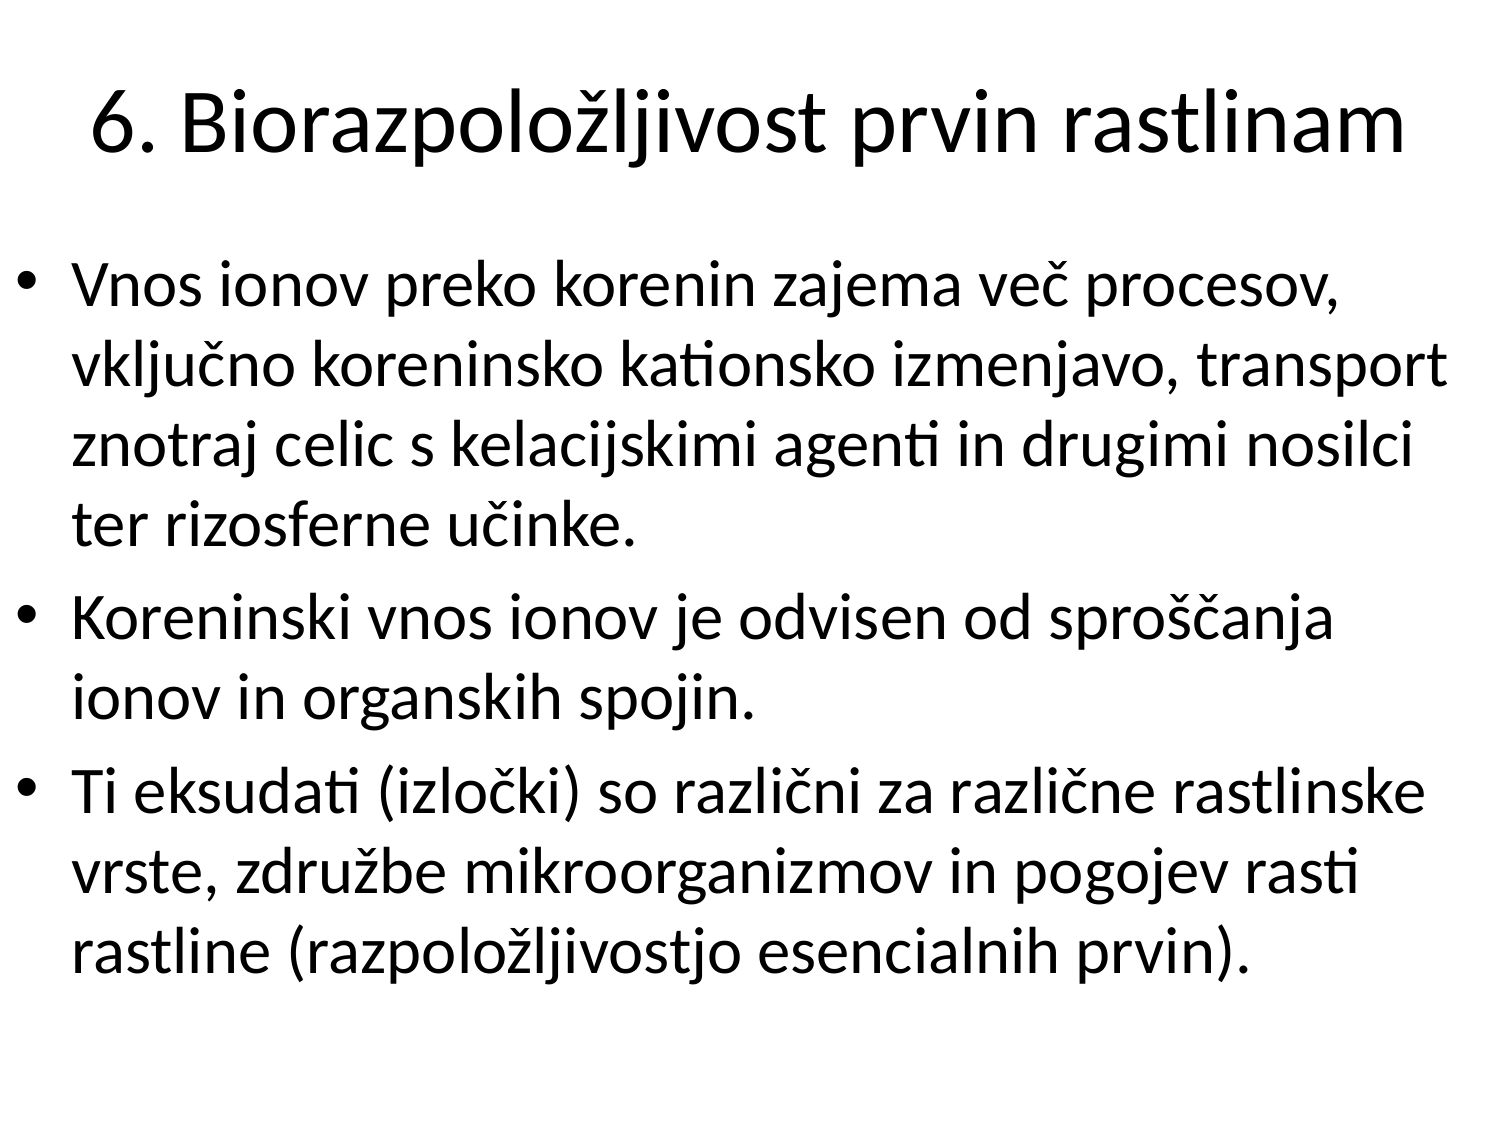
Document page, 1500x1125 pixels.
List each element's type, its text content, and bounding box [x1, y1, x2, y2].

title 6. Biorazpoložljivost prvin rastlinam [0, 0, 1500, 231]
list Vnos ionov preko korenin zajema več procesov, vključno koreninsko kationsko izmenjavo, transport znotraj celic s kelacijskimi agenti in drugimi nosilci ter rizosferne učinke. Koreninski vnos ionov je odvisen od sproščanja ionov in organskih spojin. Ti eksudati (izločki) so različni za različne rastlinske vrste, združbe mikroorganizmov in pogojev rasti rastline (razpoložljivostjo esencialnih prvin). [0, 231, 1500, 1125]
